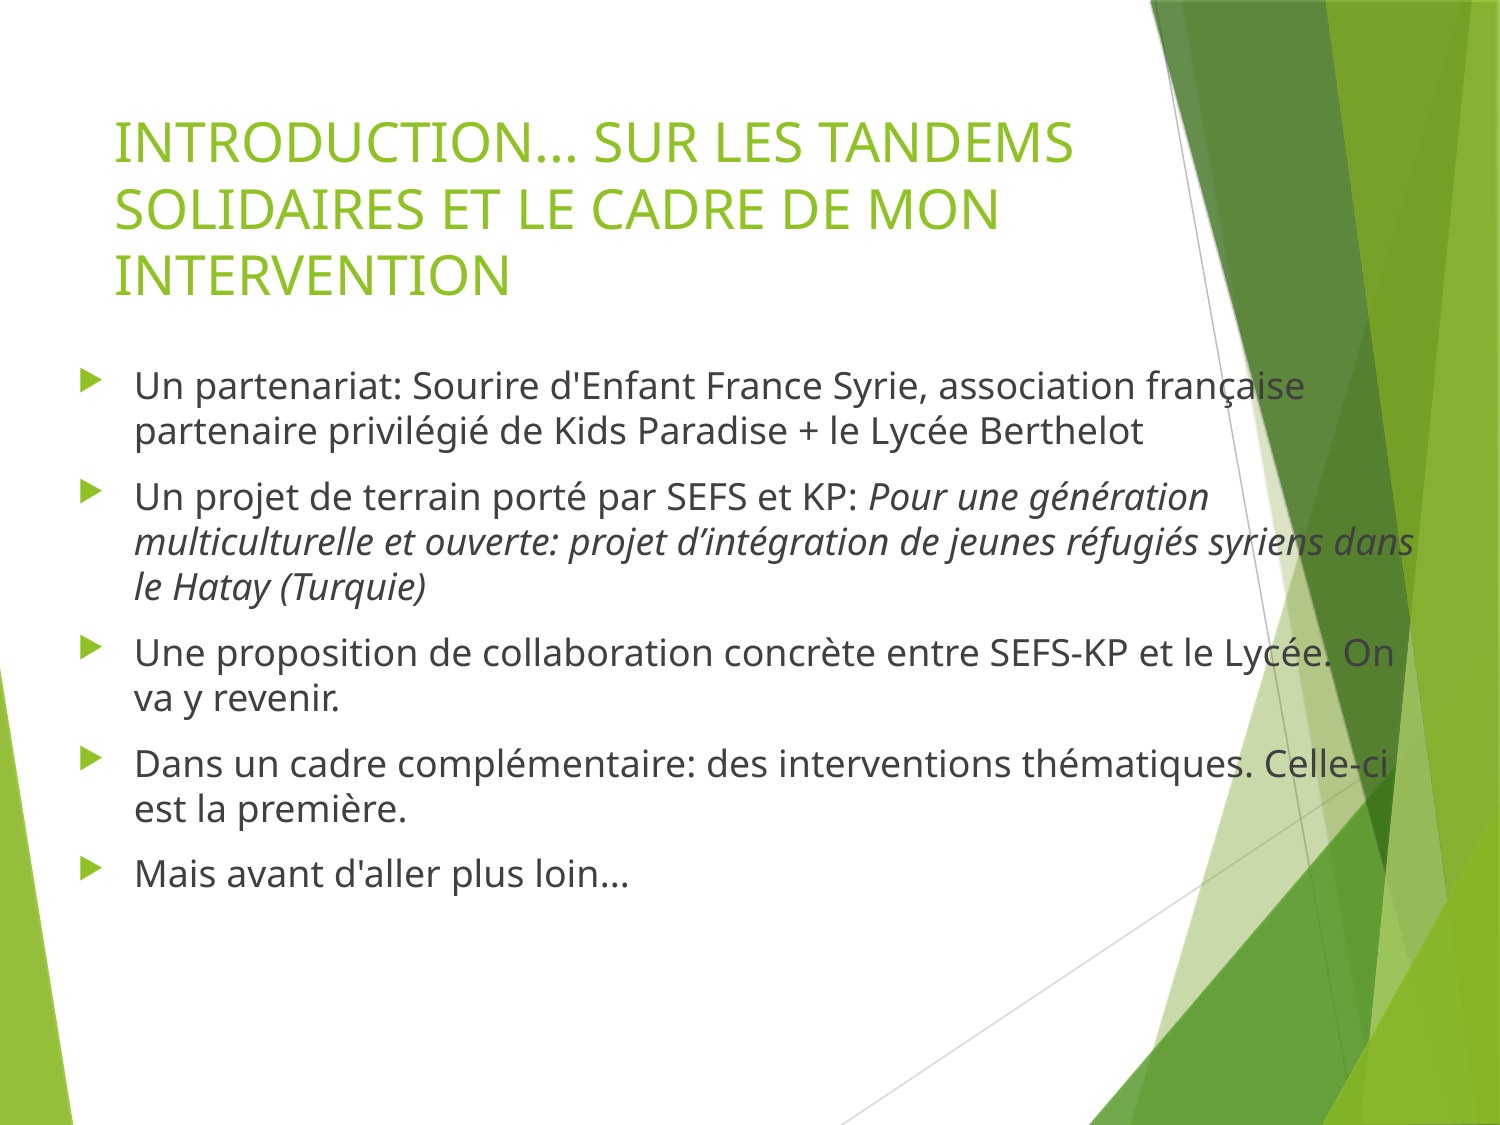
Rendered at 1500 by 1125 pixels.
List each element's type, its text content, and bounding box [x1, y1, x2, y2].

title INTRODUCTION... SUR LES TANDEMS SOLIDAIRES ET LE CADRE DE MON INTERVENTION [99, 99, 1142, 317]
list Un partenariat: Sourire d'Enfant France Syrie, association française partenaire privilégié de Kids Paradise + le Lycée Berthelot Un projet de terrain porté par SEFS et KP: Pour une génération multiculturelle et ouverte: projet d’intégration de jeunes réfugiés syriens dans le Hatay (Turquie) Une proposition de collaboration concrète entre SEFS-KP et le Lycée. On va y revenir. Dans un cadre complémentaire: des interventions thématiques. Celle-ci est la première. Mais avant d'aller plus loin... [62, 354, 1461, 1125]
